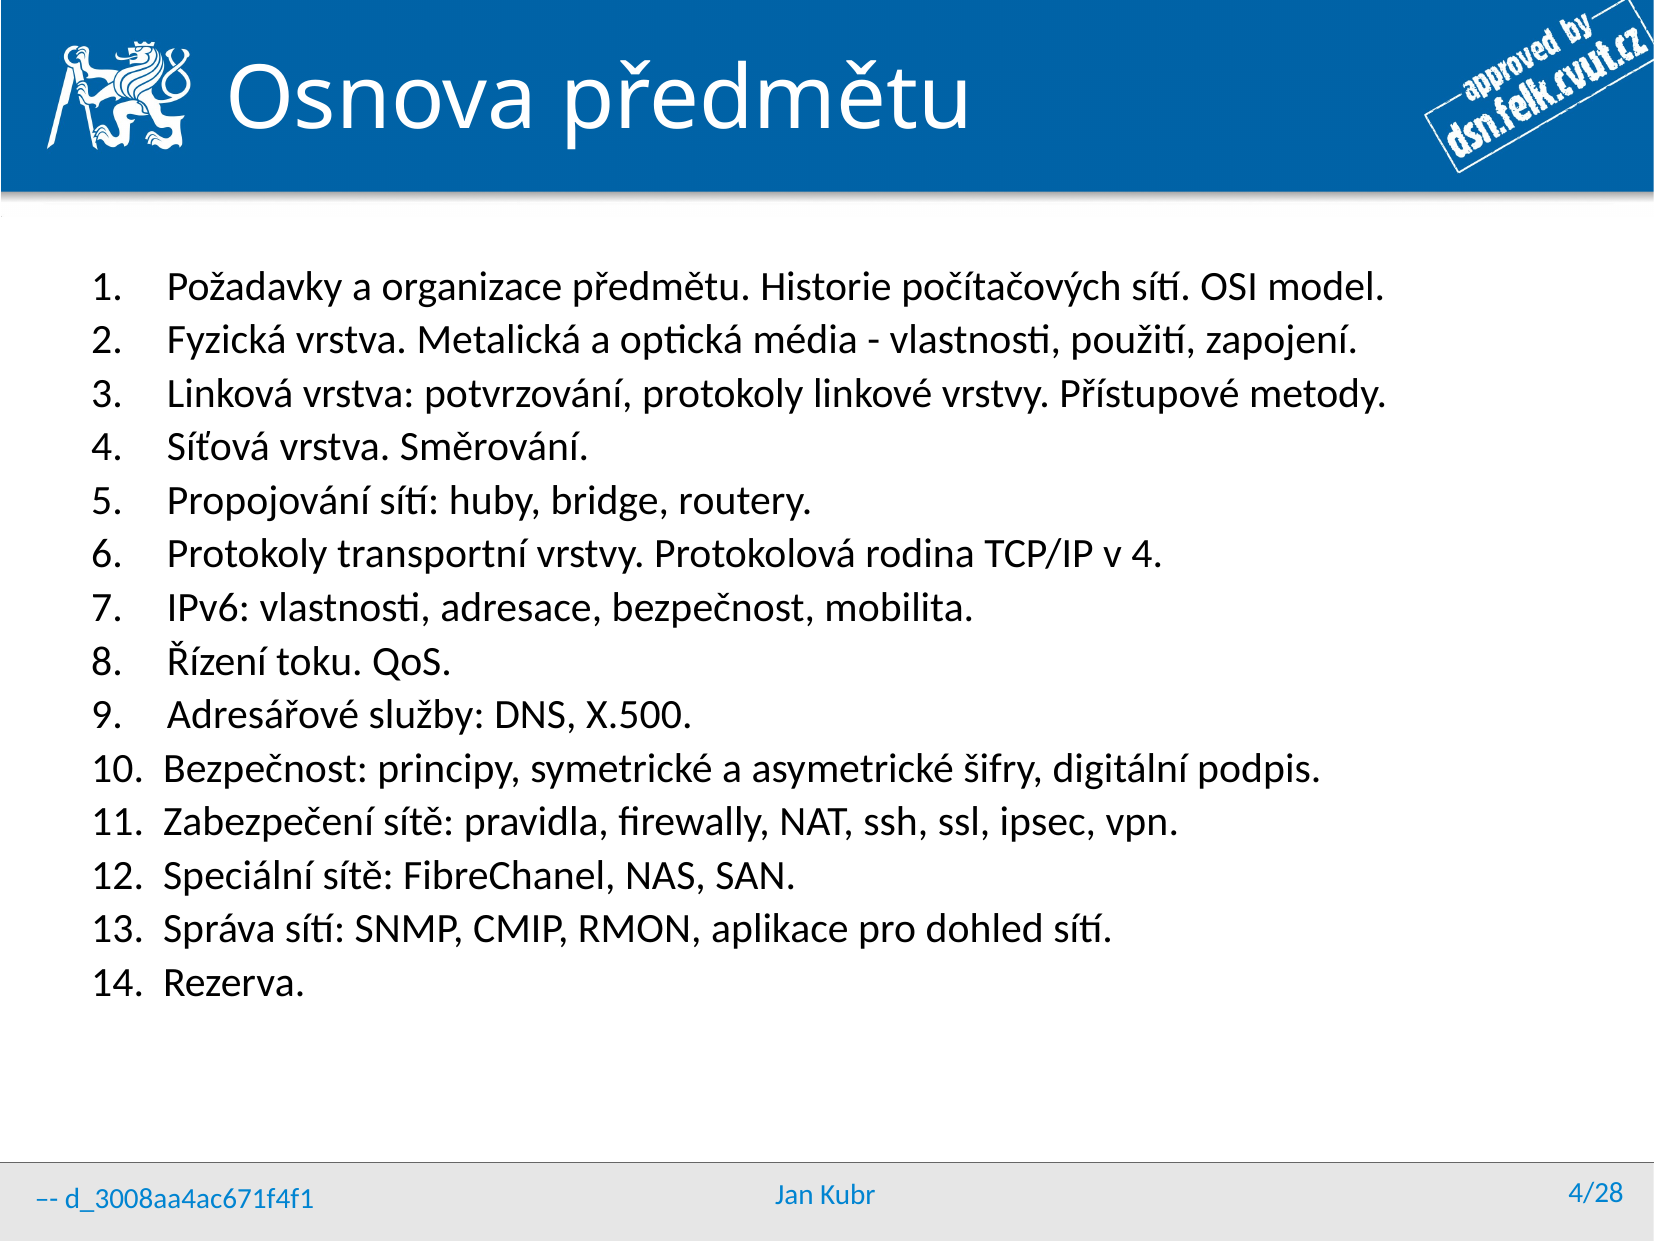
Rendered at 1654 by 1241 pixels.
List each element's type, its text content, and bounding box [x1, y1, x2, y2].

picture [1, 0, 1654, 217]
list Požadavky a organizace předmětu. Historie počítačových sítí. OSI model. Fyzická vrstva. Metalická a optická média - vlastnosti, použití, zapojení. Linková vrstva: potvrzování, protokoly linkové vrstvy. Přístupové metody. Síťová vrstva. Směrování. Propojování sítí: huby, bridge, routery. Protokoly transportní vrstvy. Protokolová rodina TCP/IP v 4. IPv6: vlastnosti, adresace, bezpečnost, mobilita. Řízení toku. QoS. Adresářové služby: DNS, X.500. Bezpečnost: principy, symetrické a asymetrické šifry, digitální podpis. Zabezpečení sítě: pravidla, firewally, NAT, ssh, ssl, ipsec, vpn. Speciální sítě: FibreChanel, NAS, SAN. Správa sítí: SNMP, CMIP, RMON, aplikace pro dohled sítí. Rezerva. [53, 268, 1654, 1195]
title Osnova předmětu [225, 0, 1426, 188]
